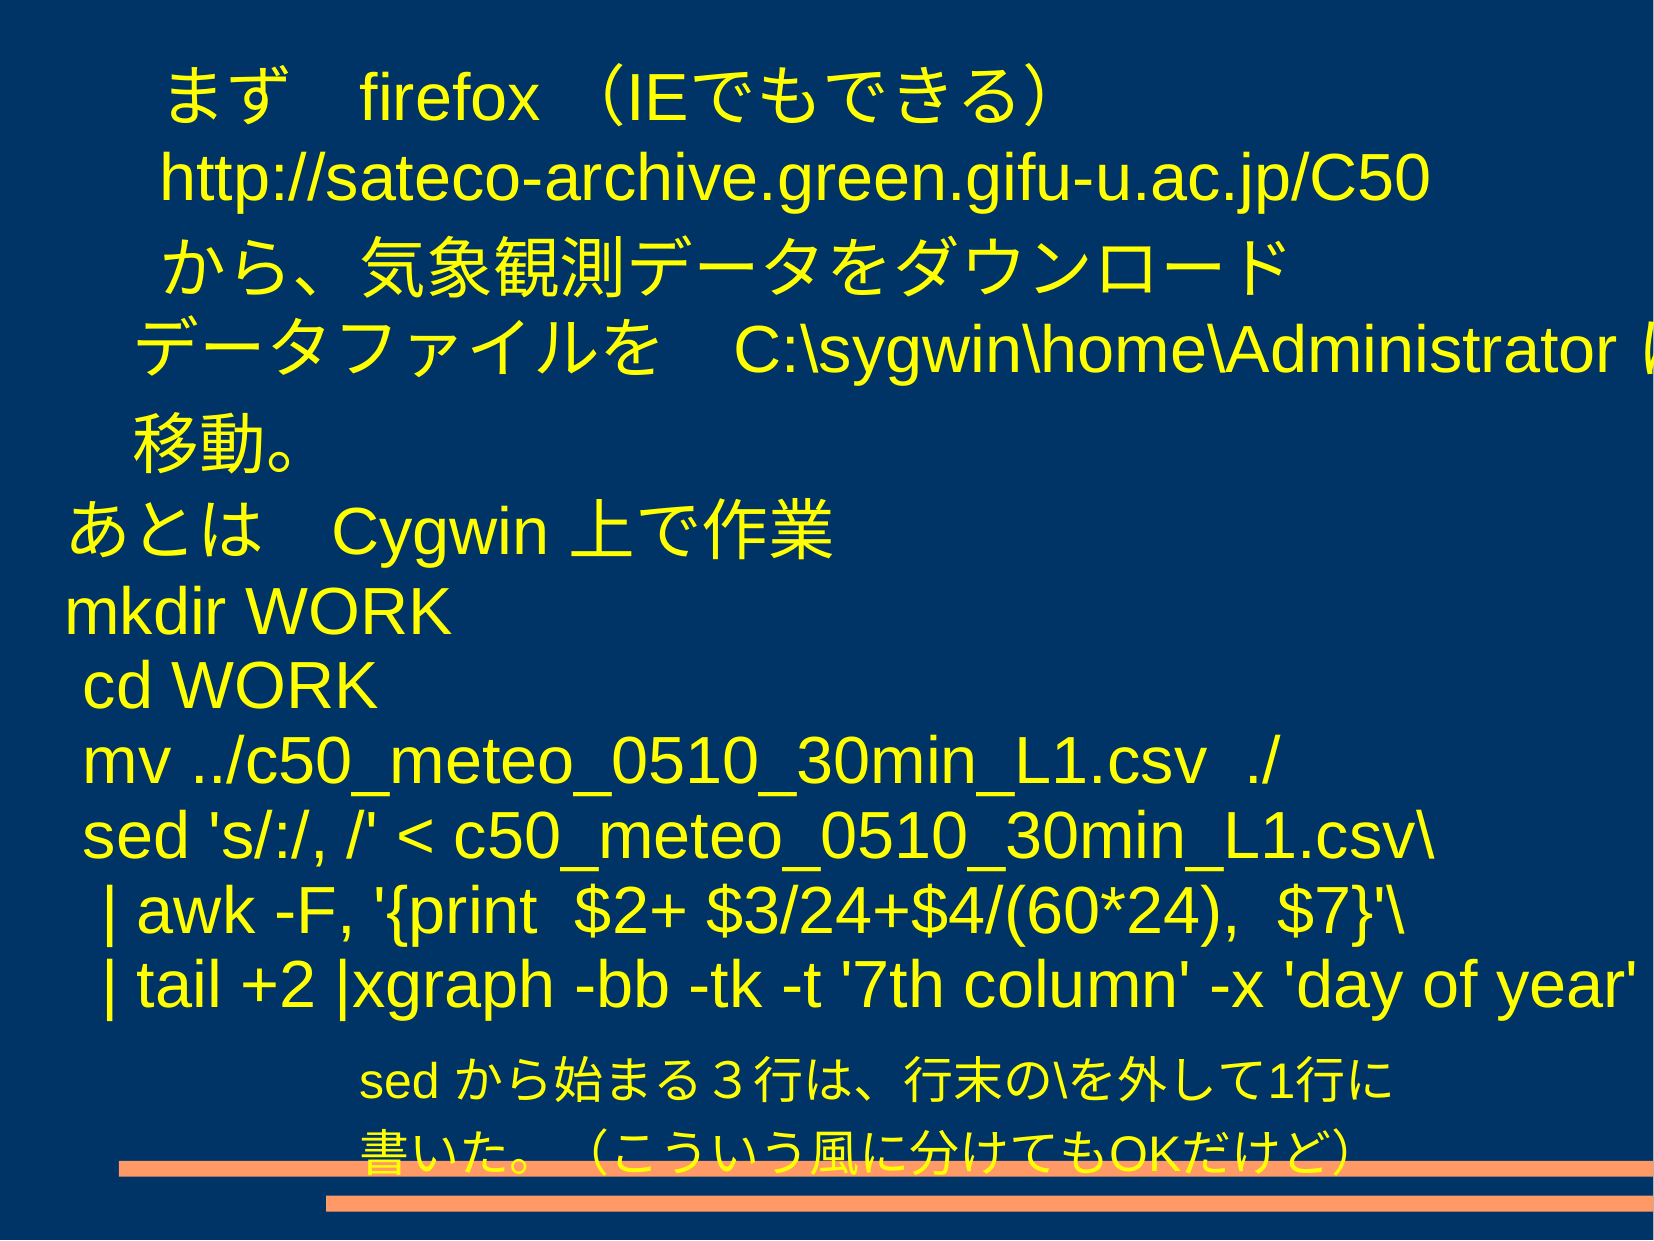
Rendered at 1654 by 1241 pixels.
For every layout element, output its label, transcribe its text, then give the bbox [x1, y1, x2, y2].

text_box データファイルを C:\sygwin\home\Administrator に 移動。 [118, 287, 1622, 444]
text_box まず firefox （IEでもできる） http://sateco-archive.green.gifu-u.ac.jp/C50 から、気象観測データをダウンロード [144, 35, 1449, 268]
text_box あとは Cygwin 上で作業 mkdir WORK cd WORK mv ../c50_meteo_0510_30min_L1.csv ./ sed 's/:/, /' < c50_meteo_0510_30min_L1.csv\ | awk -F, '{print $2+ $3/24+$4/(60*24), $7}'\ | tail +2 |xgraph -bb -tk -t '7th column' -x 'day of year' [49, 469, 1654, 1008]
text_box sed から始まる３行は、行末の\を外して1行に 書いた。（こういう風に分けてもOKだけど） [344, 1033, 1329, 1160]
